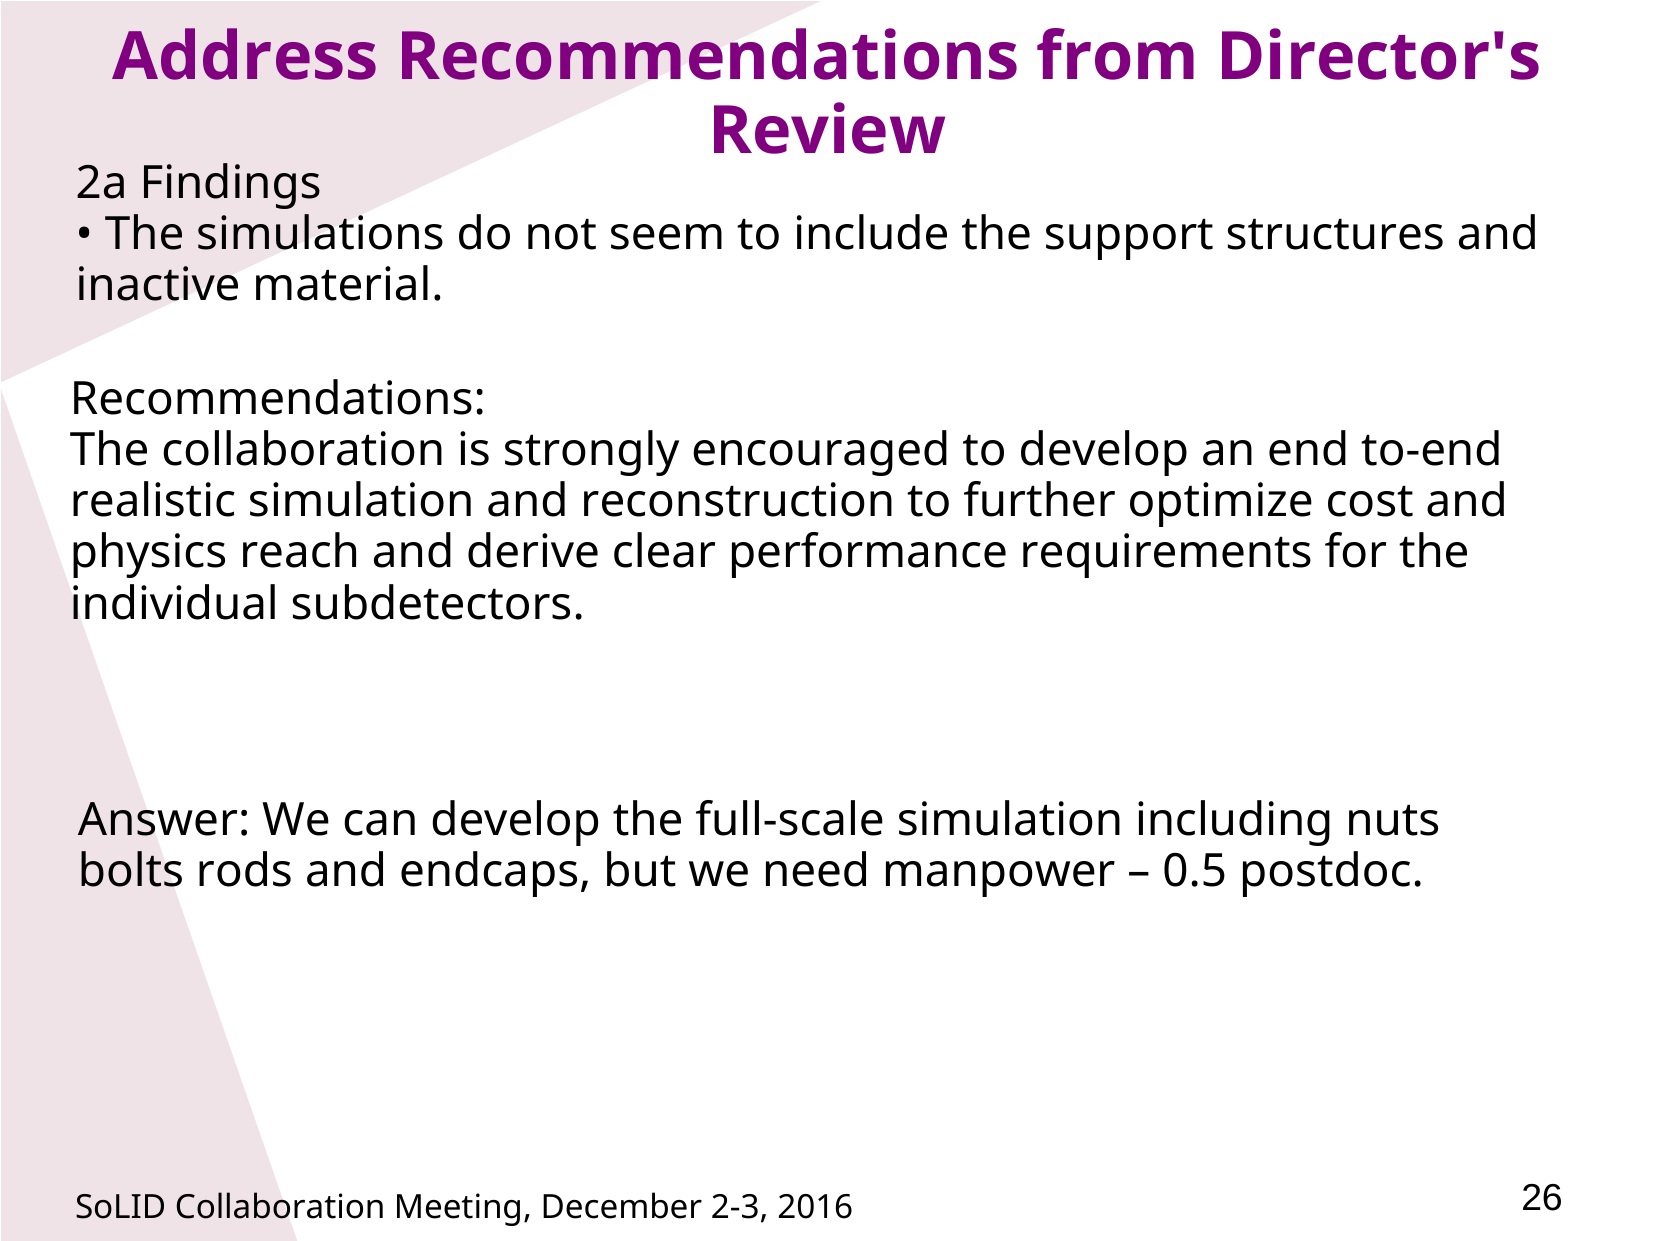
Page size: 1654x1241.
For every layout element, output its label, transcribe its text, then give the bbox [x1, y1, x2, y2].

title Address Recommendations from Director's Review [0, 12, 1653, 151]
text_box Recommendations: The collaboration is strongly encouraged to develop an end to-end realistic simulation and reconstruction to further optimize cost and physics reach and derive clear performance requirements for the individual subdetectors. [55, 366, 1556, 641]
text_box 2a Findings • The simulations do not seem to include the support structures and inactive material. [60, 151, 1576, 333]
text_box Answer: We can develop the full-scale simulation including nuts bolts rods and endcaps, but we need manpower – 0.5 postdoc. [63, 787, 1564, 970]
